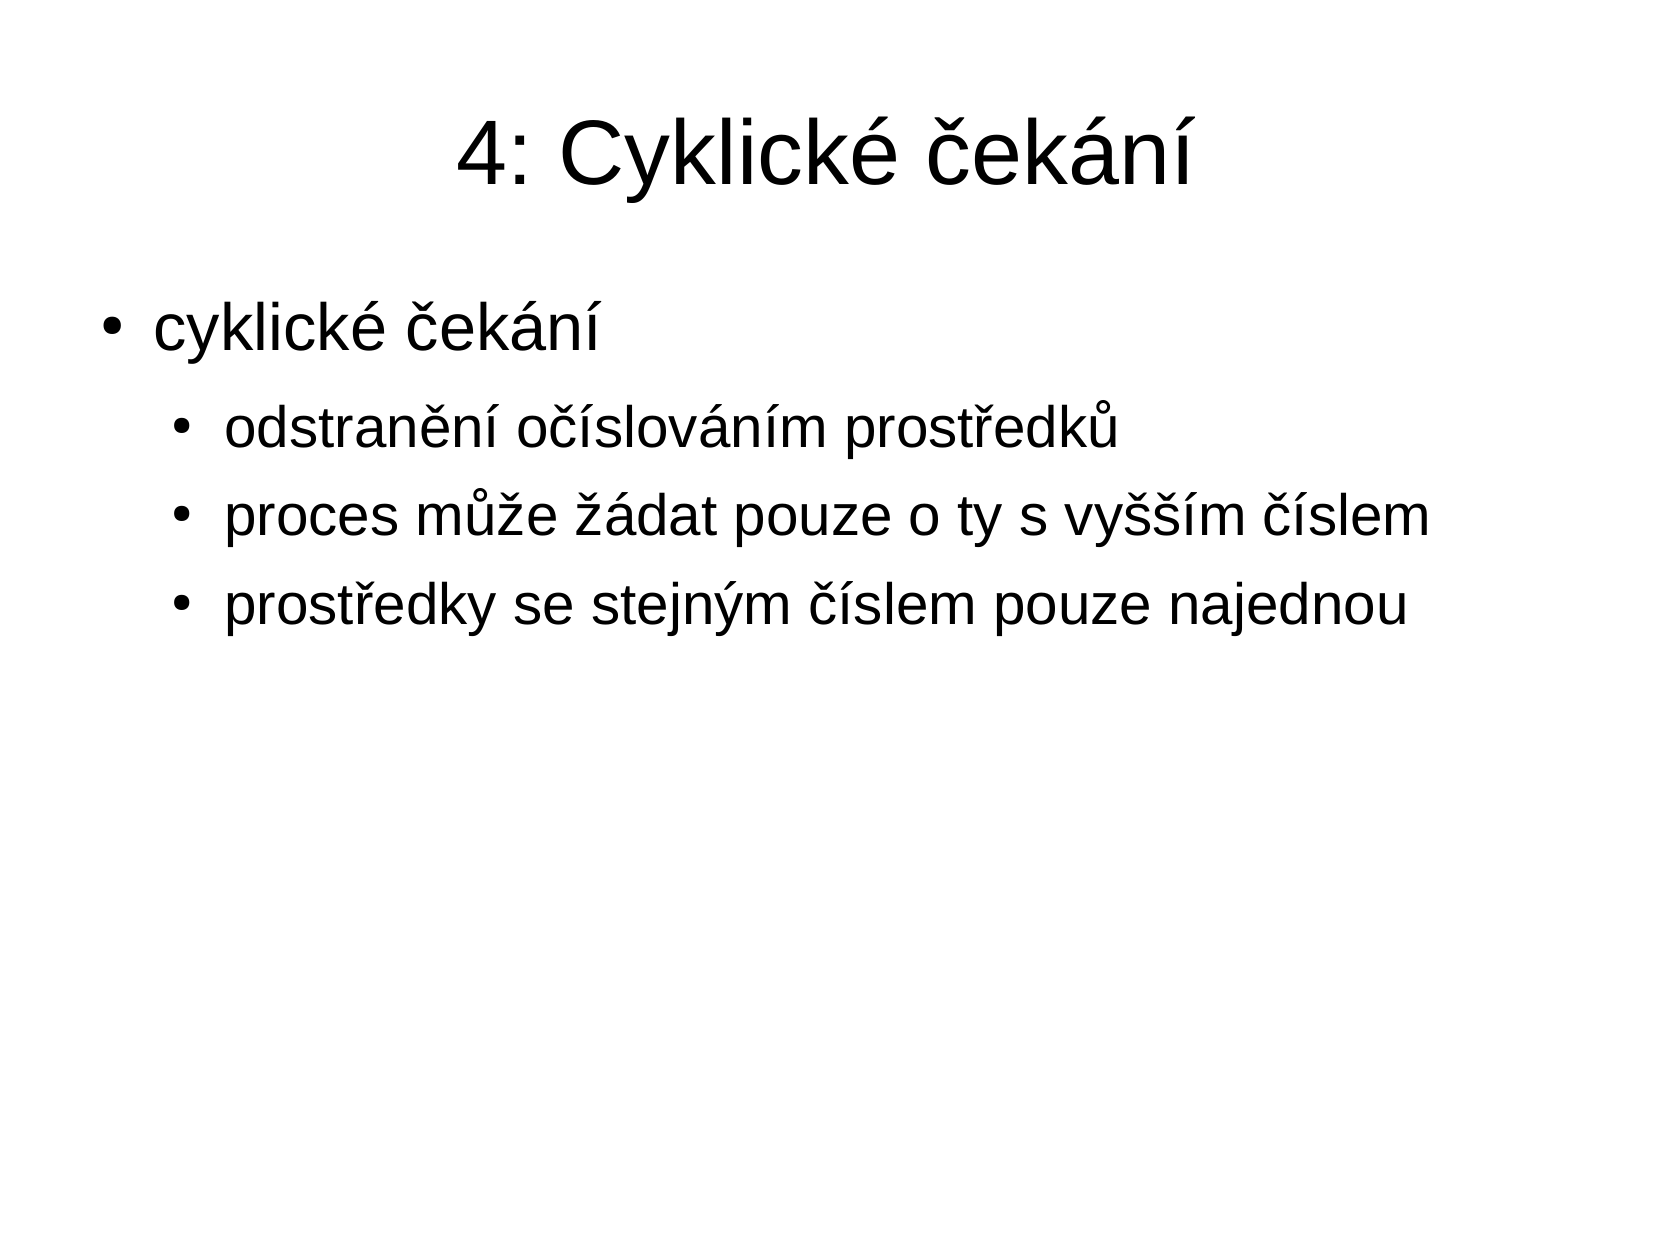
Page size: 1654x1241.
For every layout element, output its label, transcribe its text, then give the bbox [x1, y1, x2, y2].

title 4: Cyklické čekání [82, 49, 1571, 257]
list cyklické čekání odstranění očíslováním prostředků proces může žádat pouze o ty s vyšším číslem prostředky se stejným číslem pouze najednou [82, 290, 1571, 1109]
